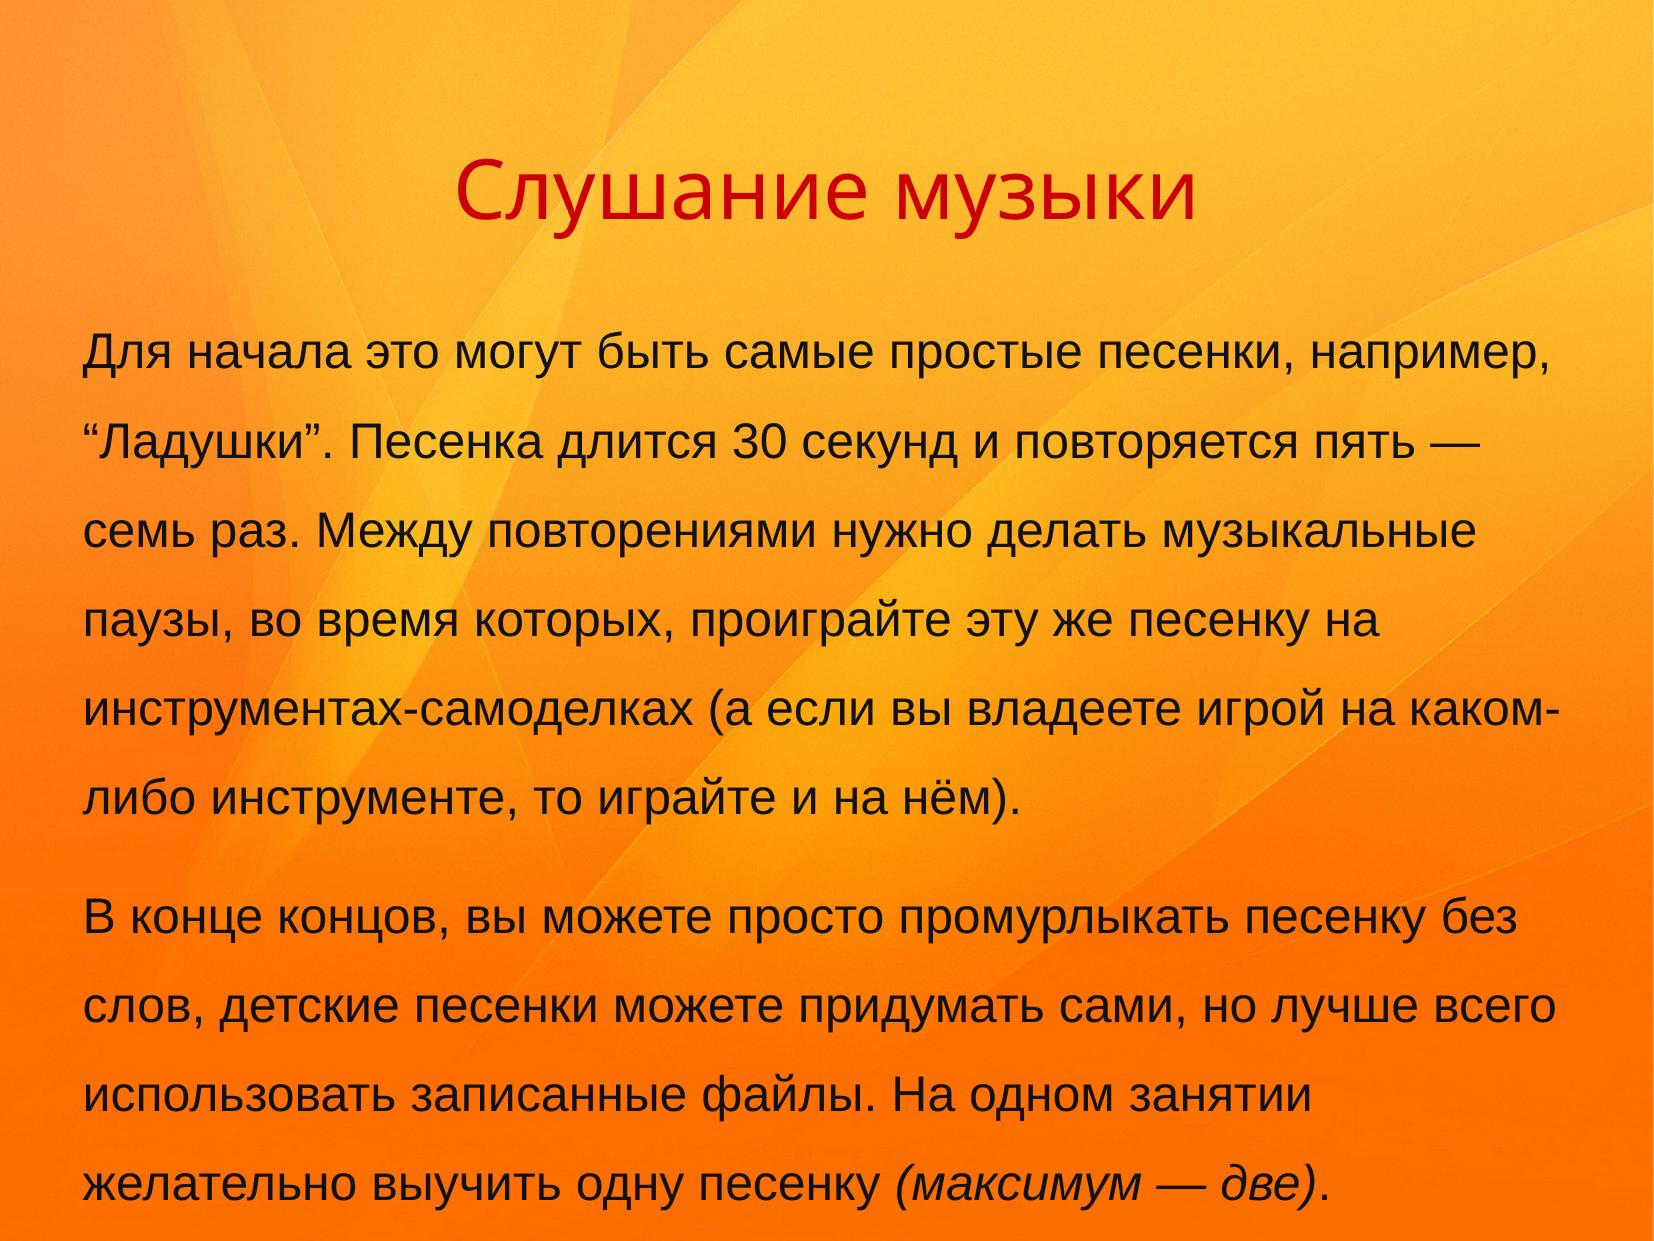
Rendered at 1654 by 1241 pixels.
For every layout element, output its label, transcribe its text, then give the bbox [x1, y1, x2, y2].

title Слушание музыки [82, 49, 1571, 257]
picture [0, 0, 1654, 1241]
list Для начала это могут быть самые простые песенки, например, “Ладушки”. Песенка длится 30 секунд и повторяется пять — семь раз. Между повторениями нужно делать музыкальные паузы, во время которых, проиграйте эту же песенку на инструментах-самоделках (а если вы владеете игрой на каком-либо инструменте, то играйте и на нём). В конце концов, вы можете просто промурлыкать песенку без слов, детские песенки можете придумать сами, но лучше всего использовать записанные файлы. На одном занятии желательно выучить одну песенку (максимум — две). [82, 290, 1571, 1179]
